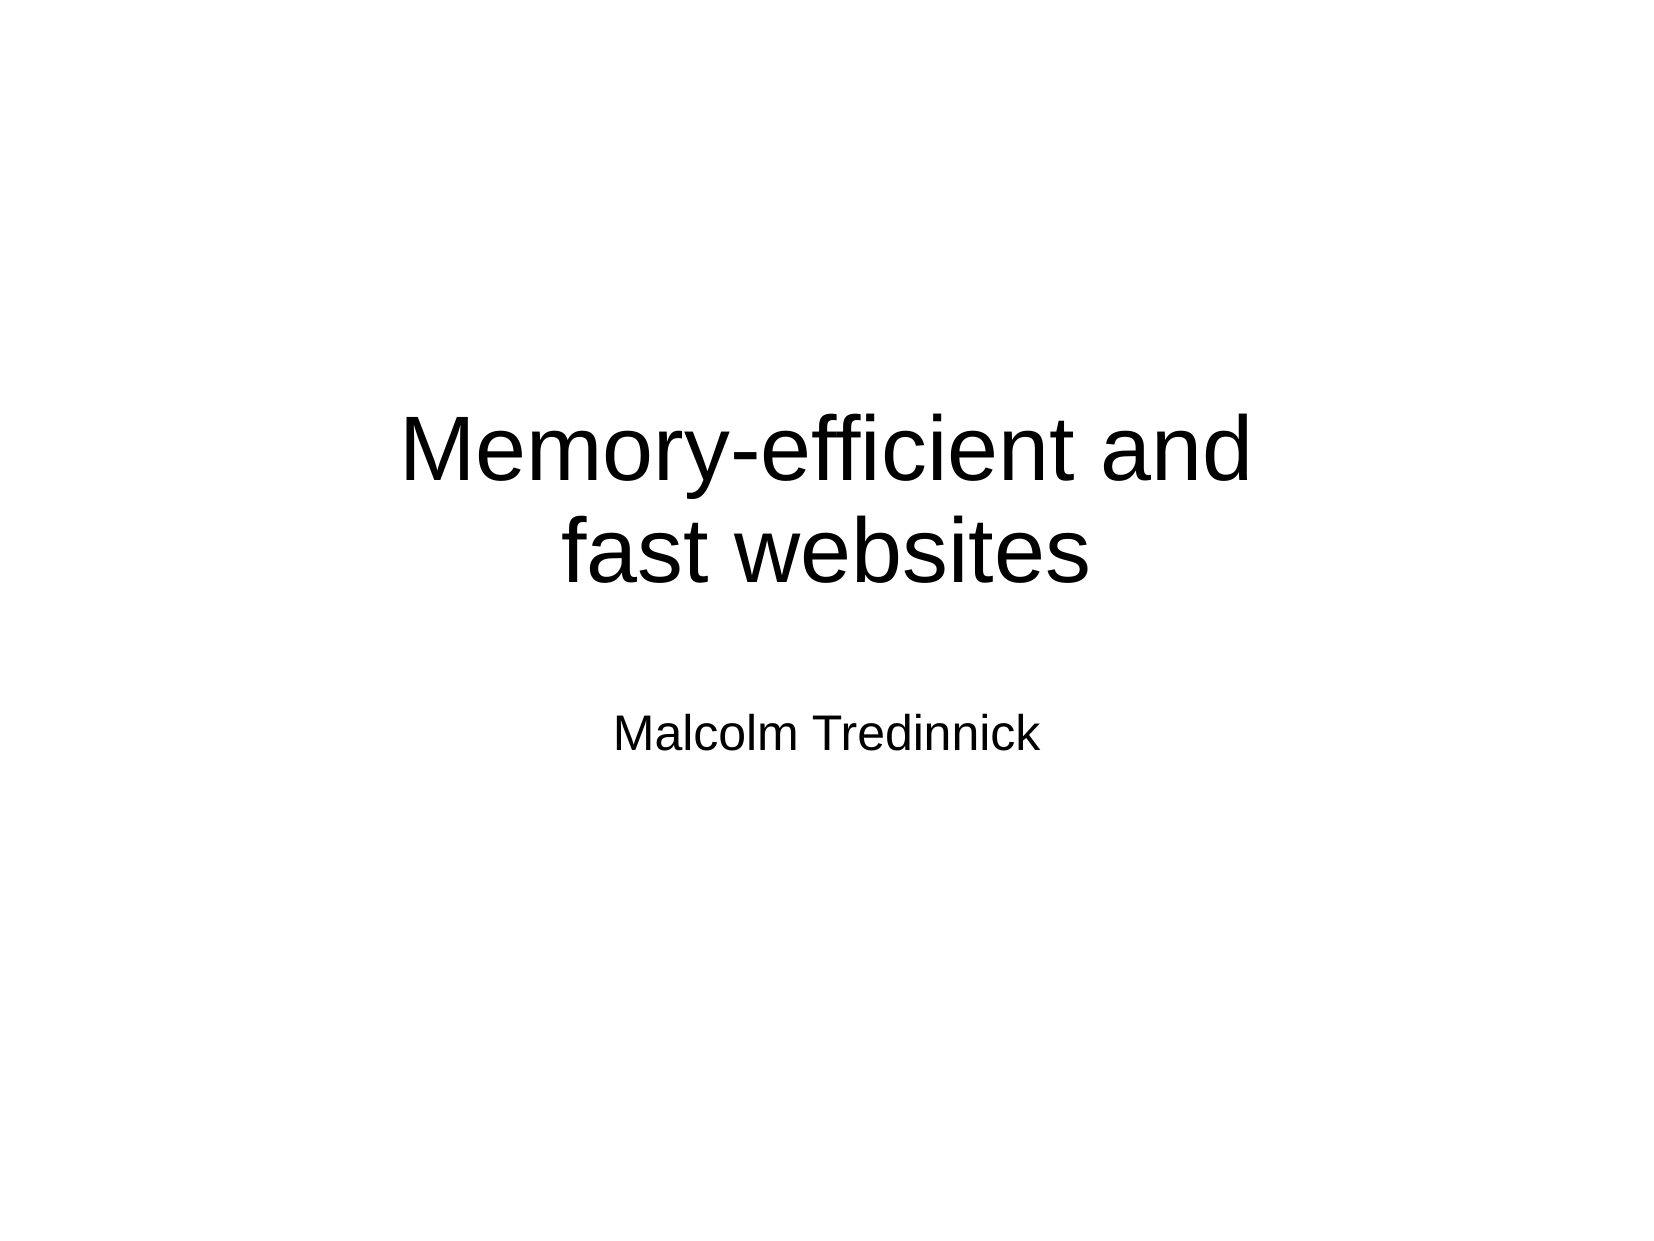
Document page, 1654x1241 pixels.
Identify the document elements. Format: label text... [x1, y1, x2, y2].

title Memory-efficient and fast websites Malcolm Tredinnick [82, 49, 1571, 1109]
